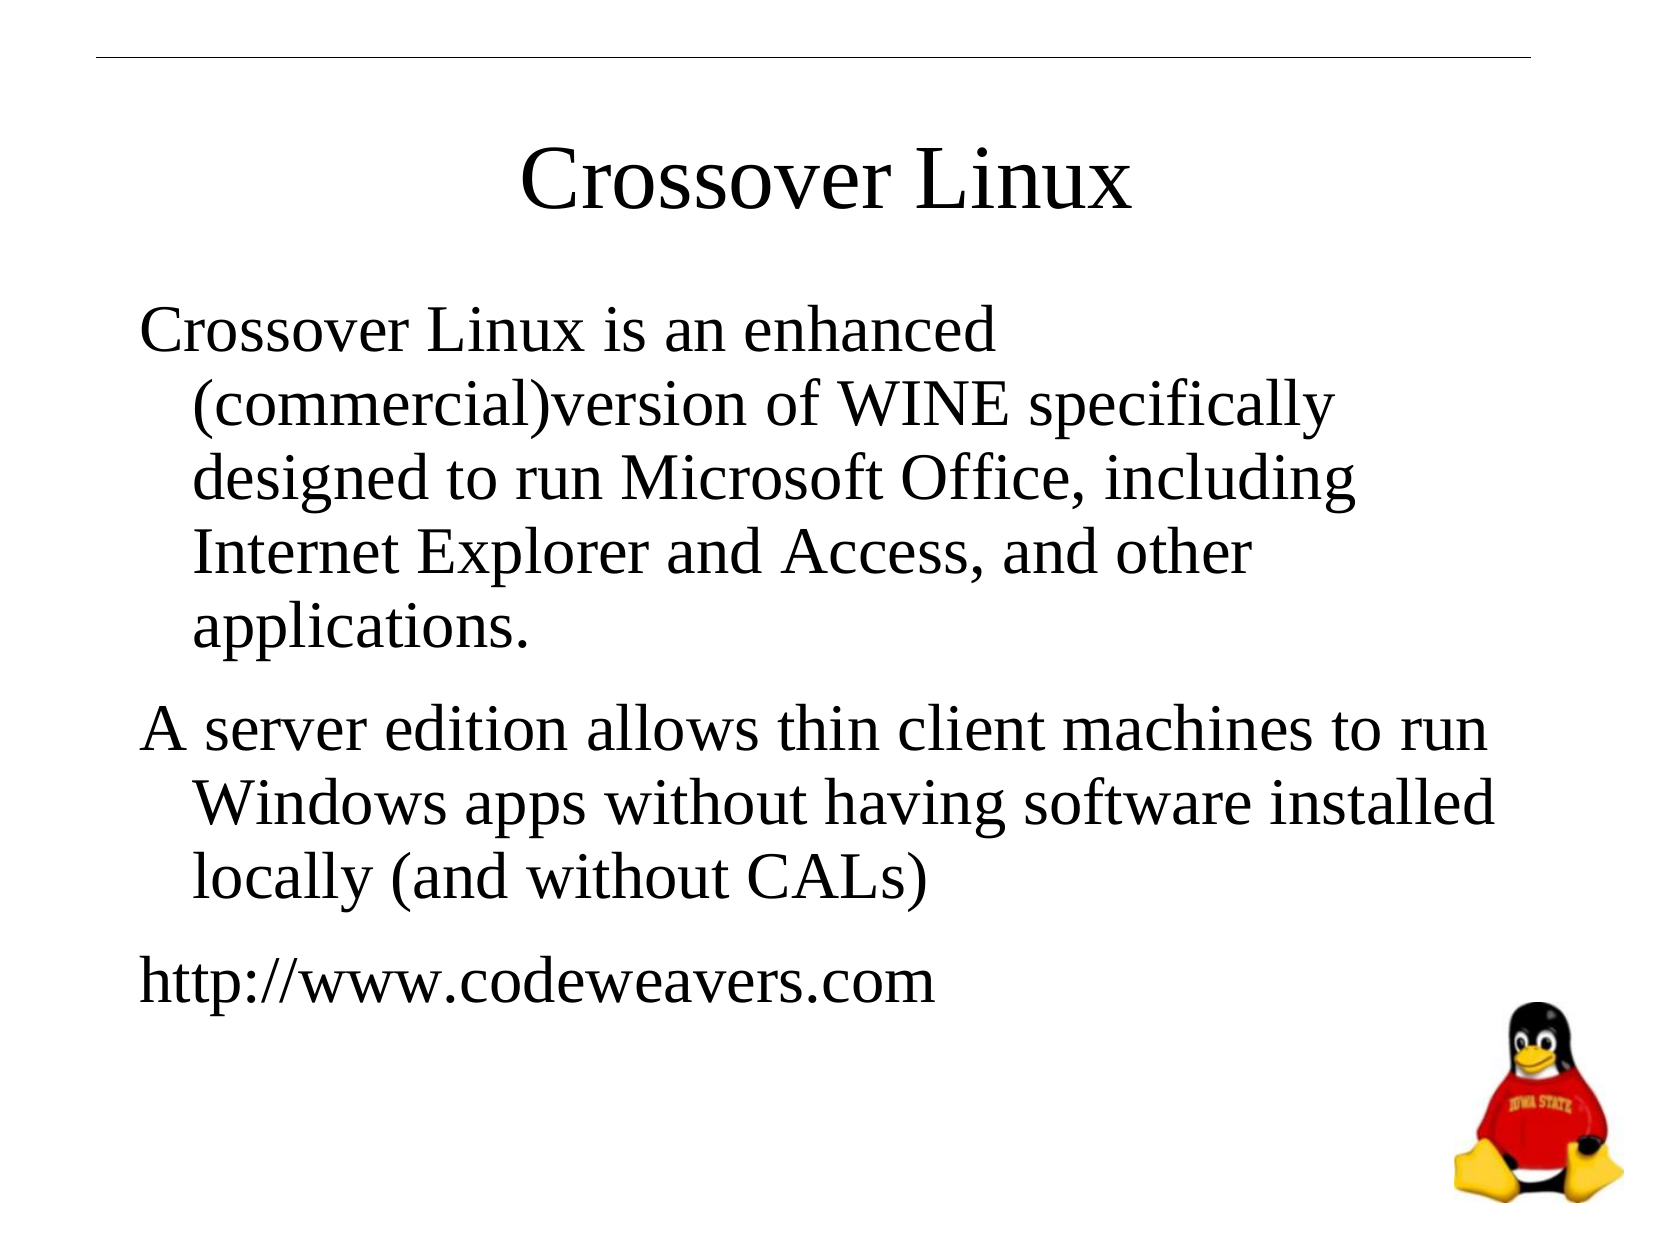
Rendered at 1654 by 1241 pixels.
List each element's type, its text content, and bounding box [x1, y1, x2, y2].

picture [1454, 1002, 1624, 1203]
title Crossover Linux [121, 74, 1534, 282]
list Crossover Linux is an enhanced (commercial)version of WINE specifically designed to run Microsoft Office, including Internet Explorer and Access, and other applications. A server edition allows thin client machines to run Windows apps without having software installed locally (and without CALs) http://www.codeweavers.com [121, 291, 1534, 1184]
